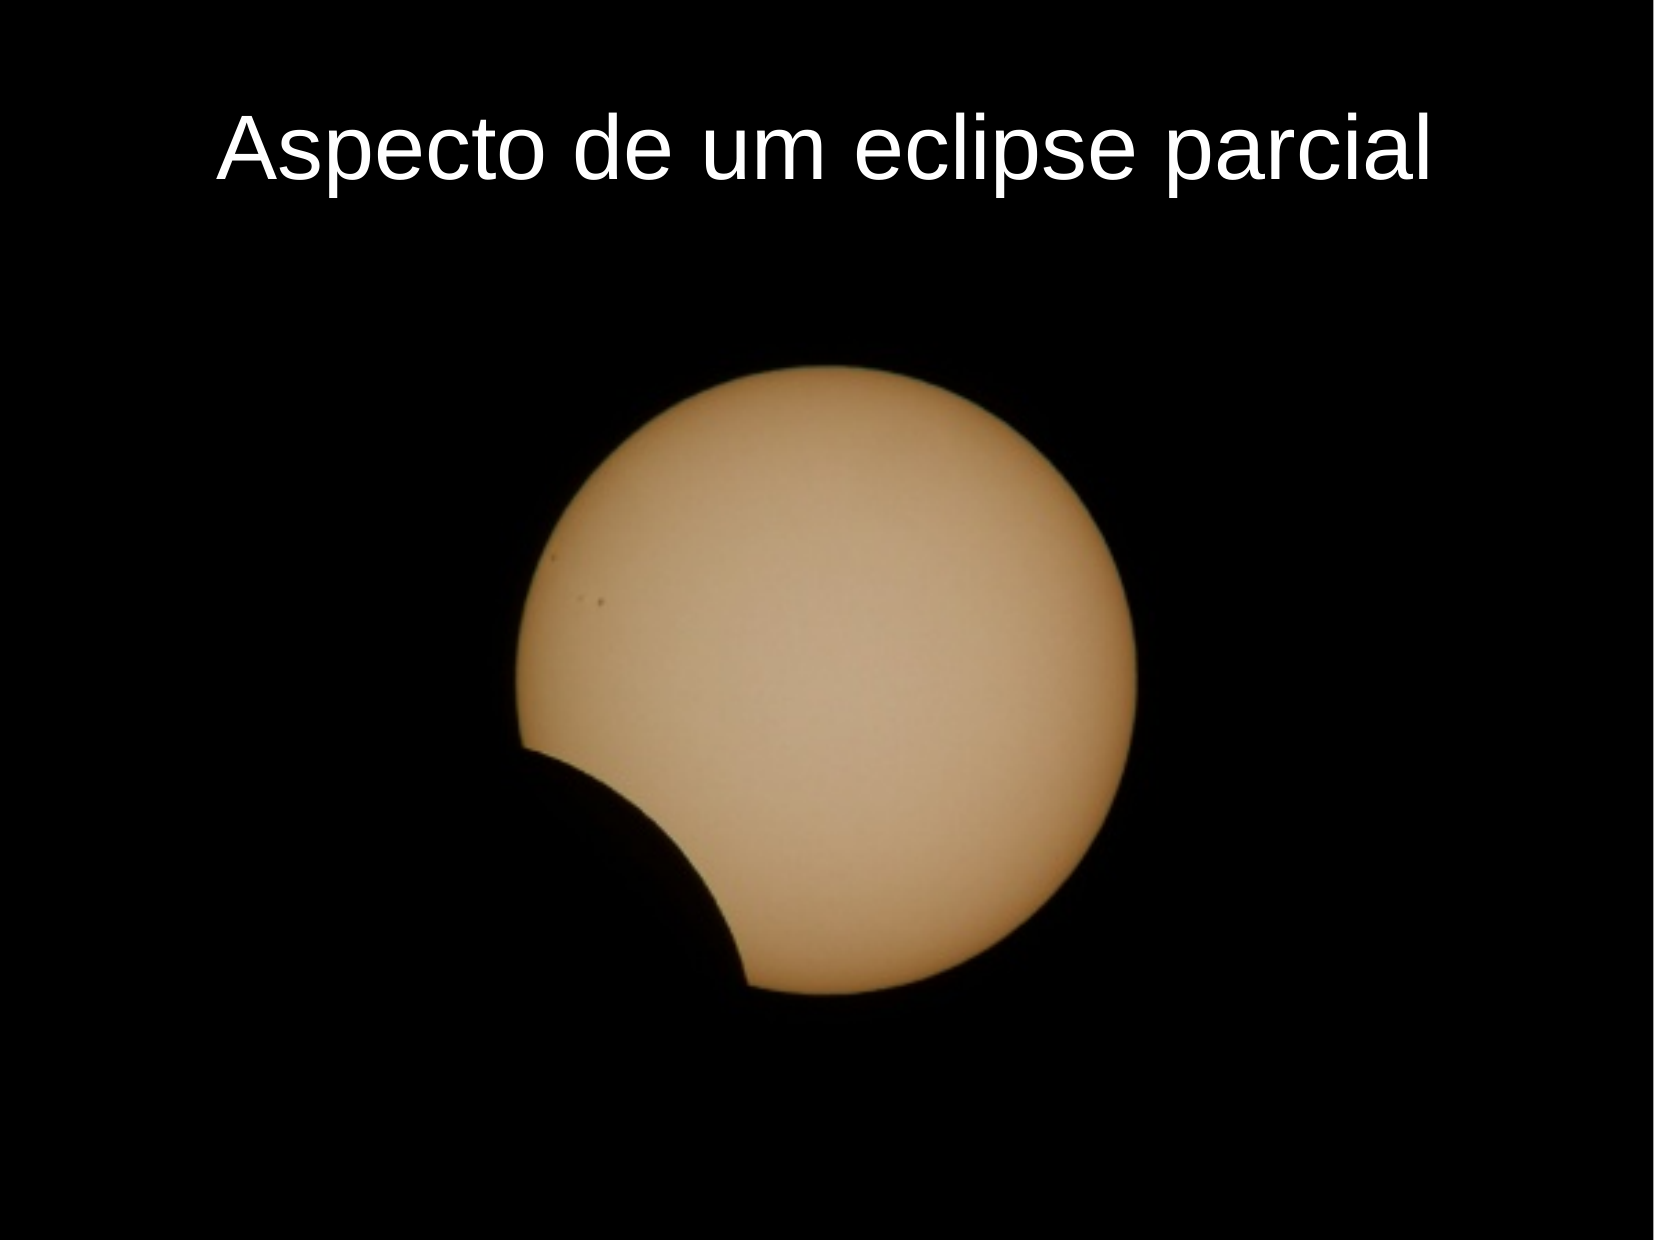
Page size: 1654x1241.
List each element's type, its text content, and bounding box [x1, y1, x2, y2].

title Aspecto de um eclipse parcial [82, 83, 1571, 290]
picture [412, 299, 1238, 1068]
chart [82, 290, 1571, 1109]
